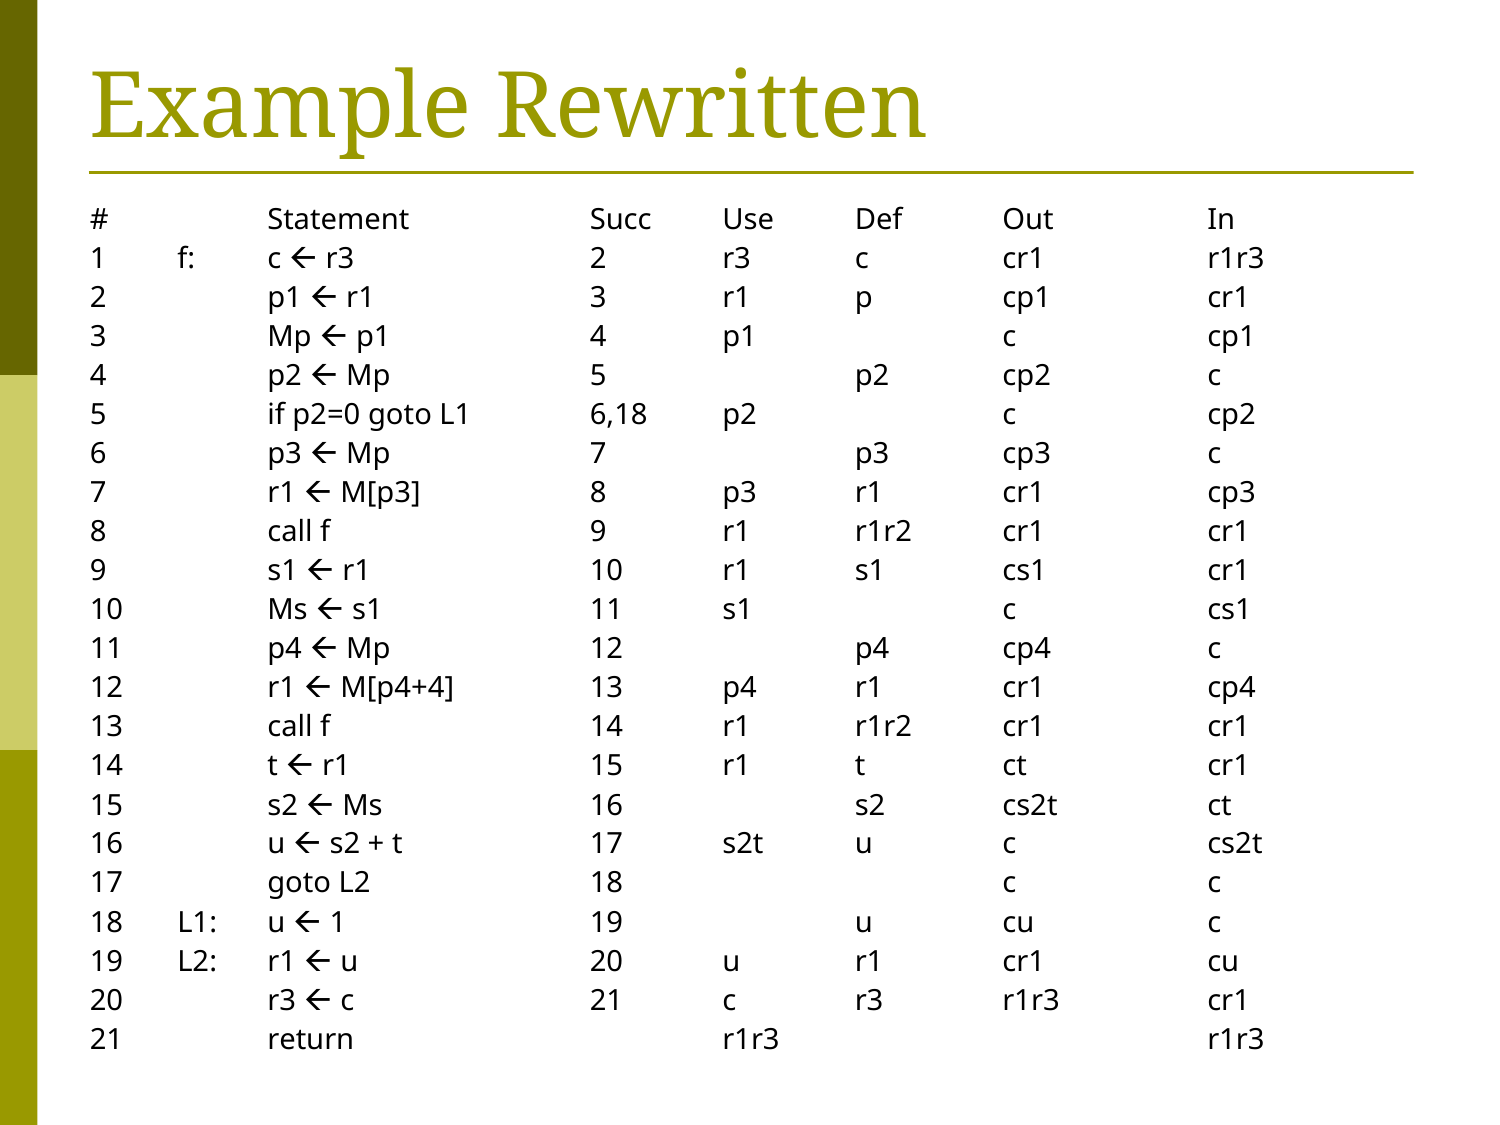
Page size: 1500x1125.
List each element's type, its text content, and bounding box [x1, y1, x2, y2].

title Example Rewritten [75, 45, 1426, 173]
list # Statement Succ Use Def Out In 1 f: c  r3 2 r3 c cr1 r1r3 2 p1  r1 3 r1 p cp1 cr1 3 Mp  p1 4 p1 c cp1 4 p2  Mp 5 p2 cp2 c 5 if p2=0 goto L1 6,18 p2 c cp2 6 p3  Mp 7 p3 cp3 c 7 r1  M[p3] 8 p3 r1 cr1 cp3 8 call f 9 r1 r1r2 cr1 cr1 9 s1  r1 10 r1 s1 cs1 cr1 10 Ms  s1 11 s1 c cs1 11 p4  Mp 12 p4 cp4 c 12 r1  M[p4+4] 13 p4 r1 cr1 cp4 13 call f 14 r1 r1r2 cr1 cr1 14 t  r1 15 r1 t ct cr1 15 s2  Ms 16 s2 cs2t ct 16 u  s2 + t 17 s2t u c cs2t 17 goto L2 18 c c 18 L1: u  1 19 u cu c 19 L2: r1  u 20 u r1 cr1 cu 20 r3  c 21 c r3 r1r3 cr1 21 return r1r3 r1r3 [75, 196, 1426, 1006]
